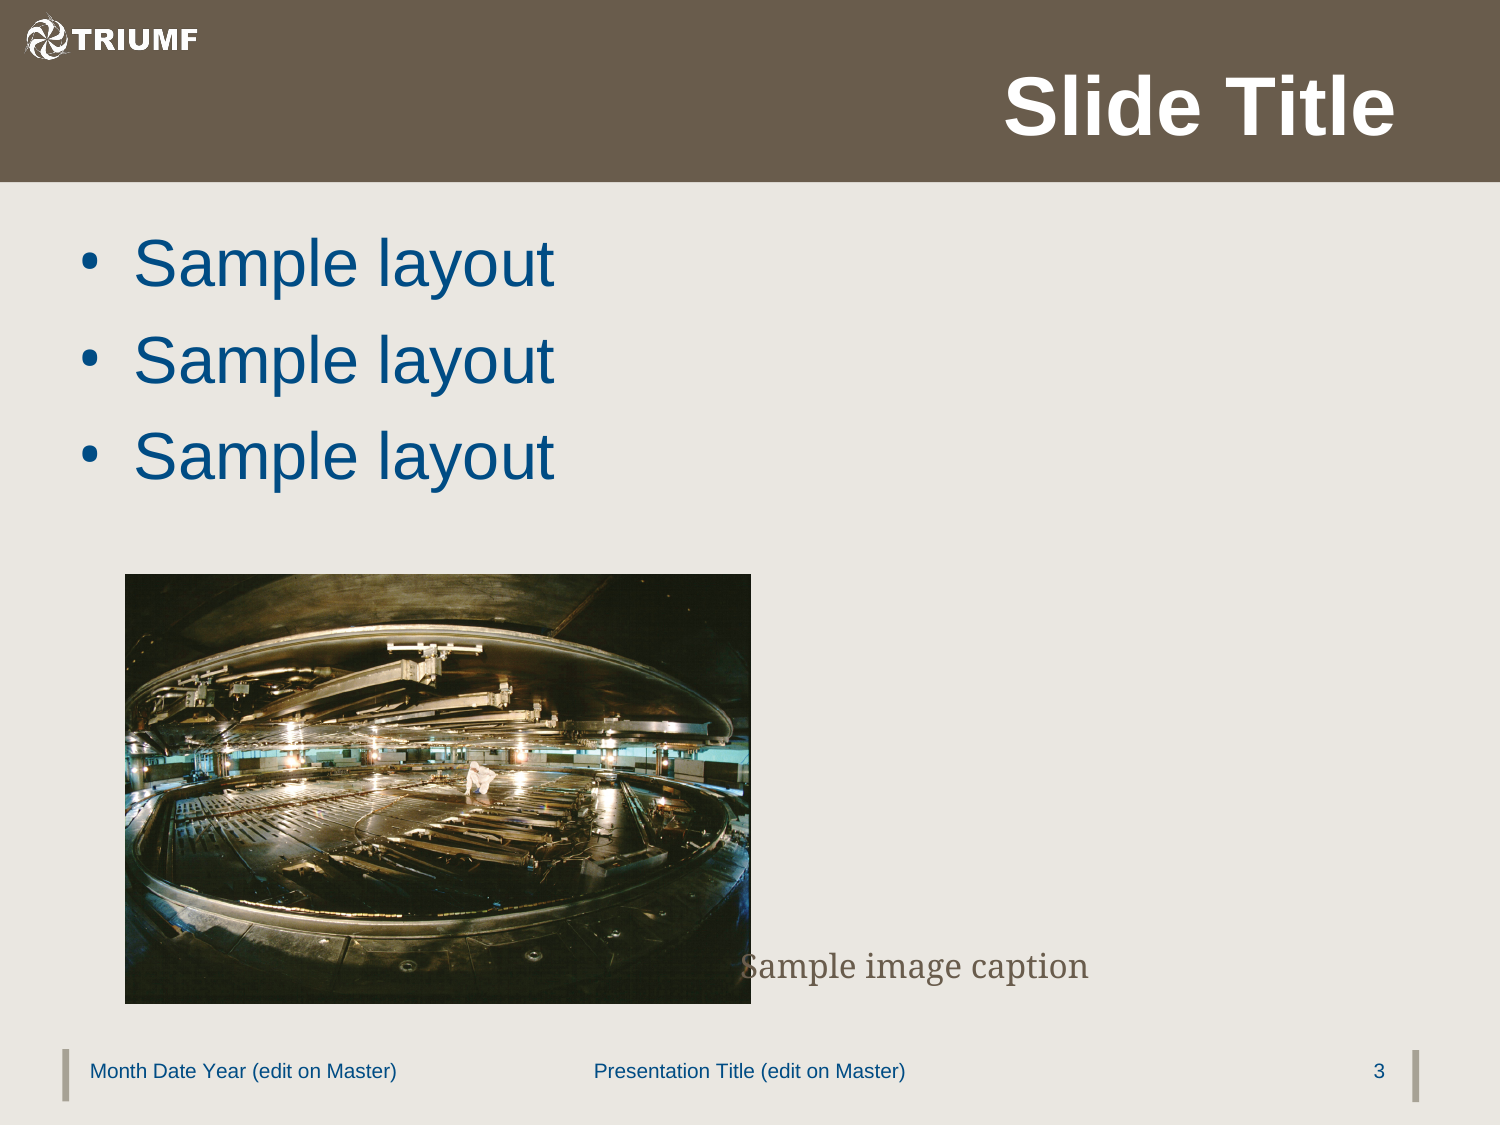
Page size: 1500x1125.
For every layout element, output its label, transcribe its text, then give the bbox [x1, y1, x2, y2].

picture [125, 574, 751, 1004]
list Sample layout Sample layout Sample layout [62, 212, 1413, 1000]
picture [24, 12, 198, 60]
title Slide Title [62, 24, 1413, 180]
text_box Sample image caption [725, 937, 1105, 993]
